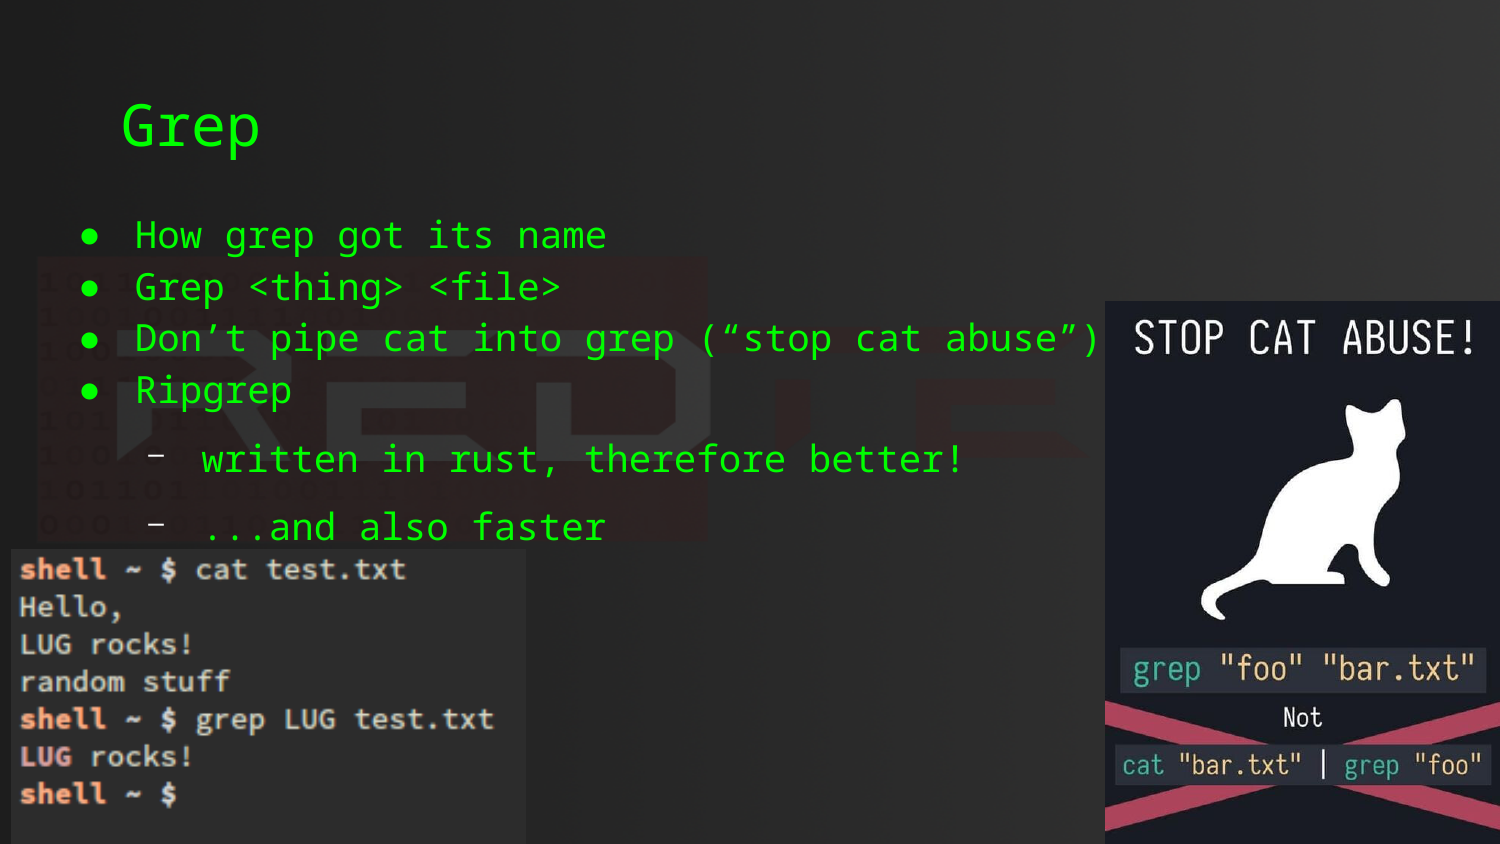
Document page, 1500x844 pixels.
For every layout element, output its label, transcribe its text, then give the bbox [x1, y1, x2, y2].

picture [0, 0, 1500, 844]
list How grep got its name Grep <thing> <file> Don’t pipe cat into grep (“stop cat abuse”) Ripgrep written in rust, therefore better! ...and also faster [44, 189, 1443, 750]
title Grep [105, 72, 1443, 167]
